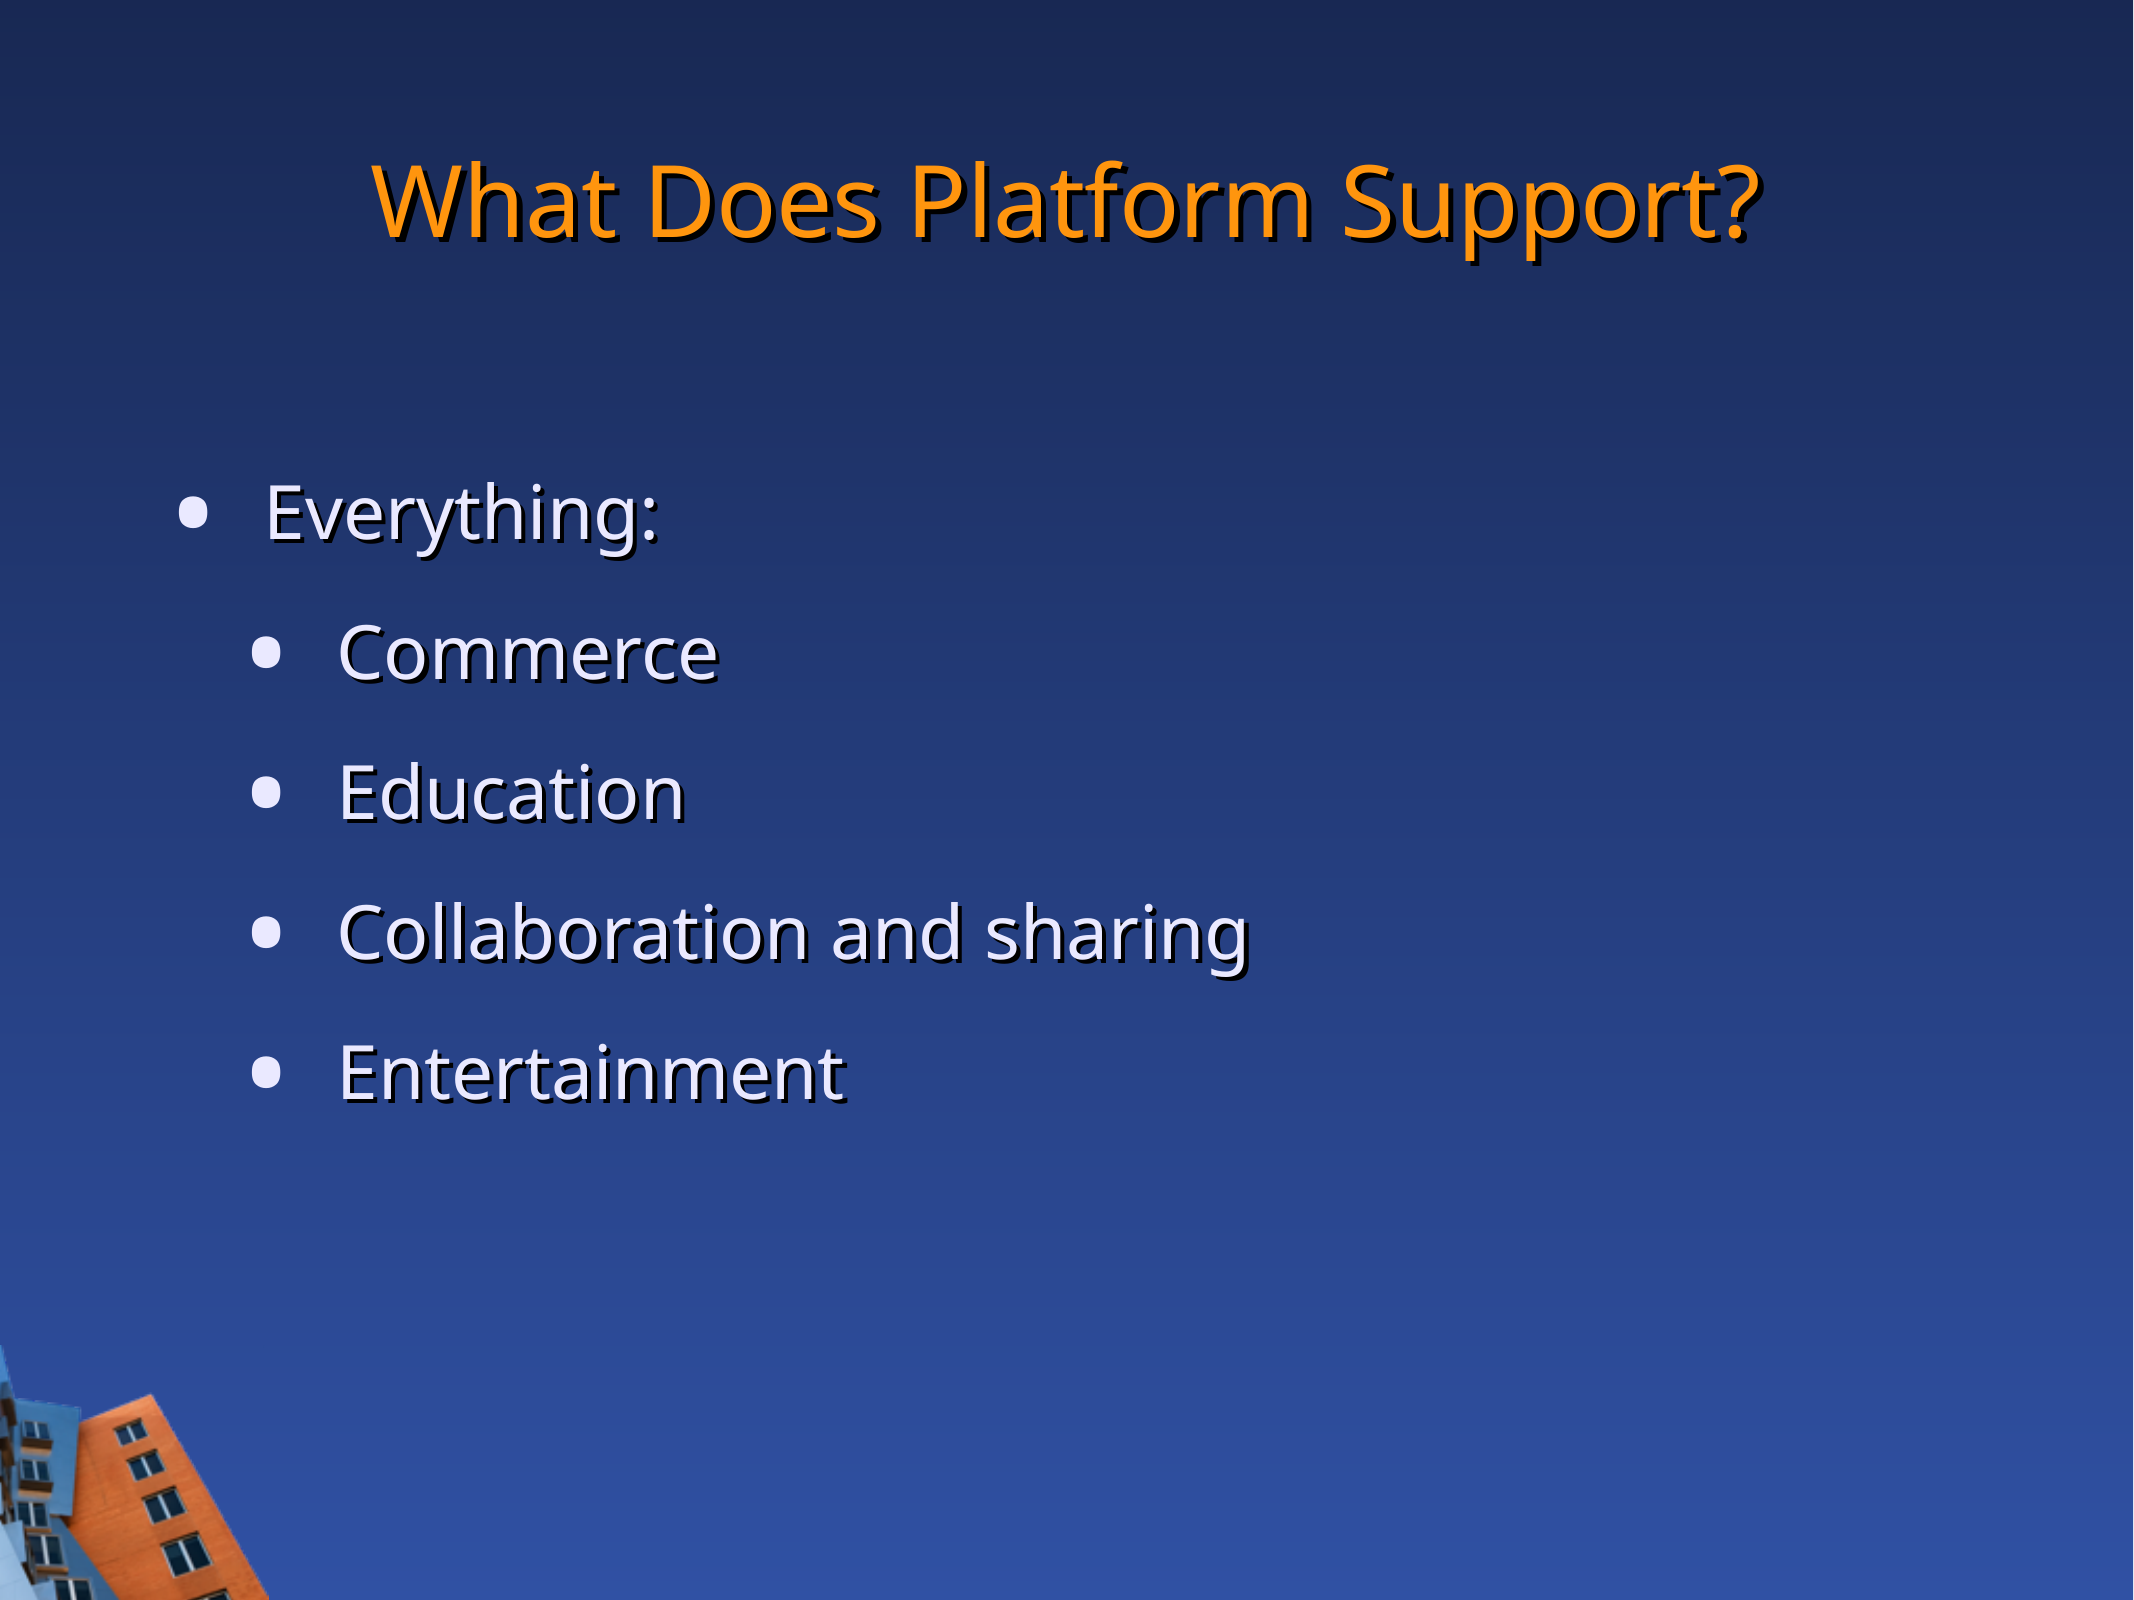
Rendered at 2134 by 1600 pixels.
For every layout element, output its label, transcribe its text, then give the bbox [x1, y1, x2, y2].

title What Does Platform Support? [106, 71, 2027, 324]
list Everything: Commerce Education Collaboration and sharing Entertainment [117, 464, 2038, 1506]
picture [0, 1345, 269, 1600]
